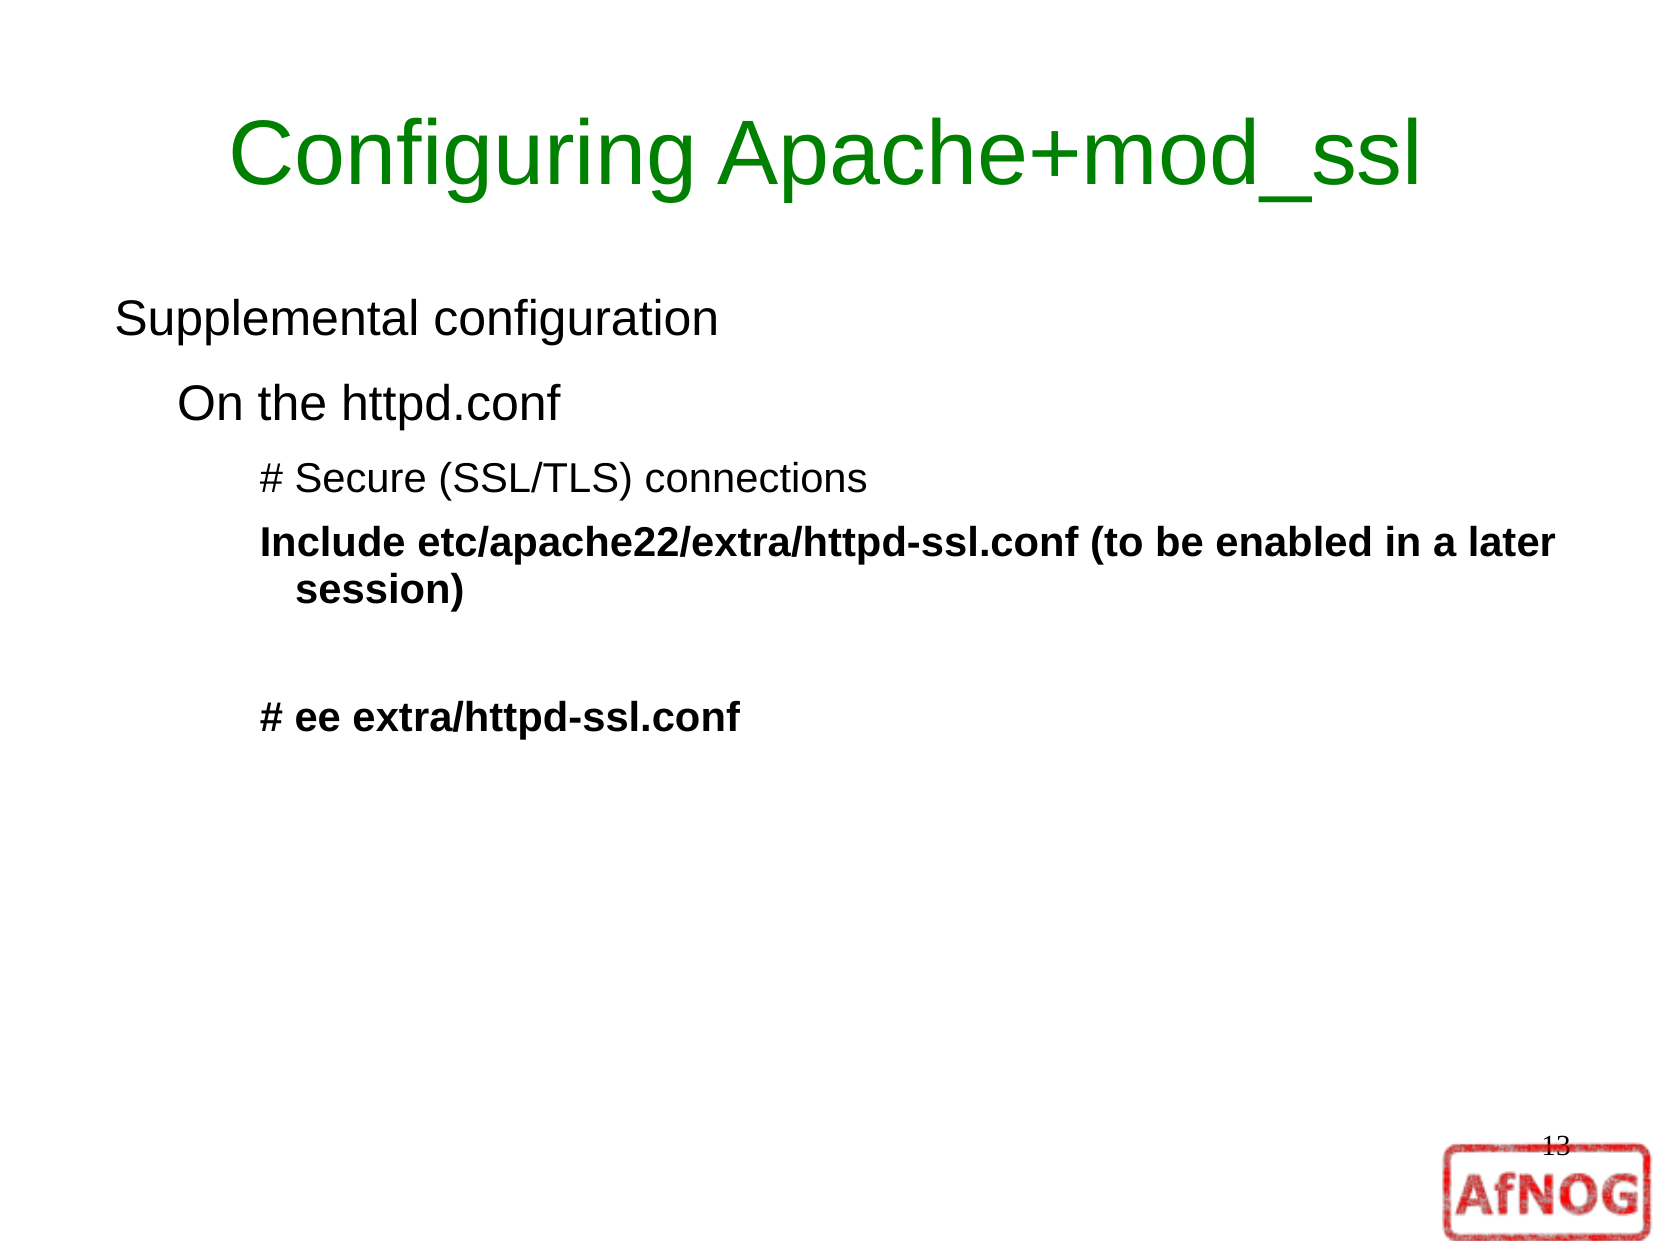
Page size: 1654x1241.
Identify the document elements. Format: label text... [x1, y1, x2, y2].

list Supplemental configuration On the httpd.conf # Secure (SSL/TLS) connections Include etc/apache22/extra/httpd-ssl.conf (to be enabled in a later session) # ee extra/httpd-ssl.conf [82, 290, 1571, 1094]
picture [1441, 1141, 1654, 1241]
title Configuring Apache+mod_ssl [82, 56, 1571, 250]
